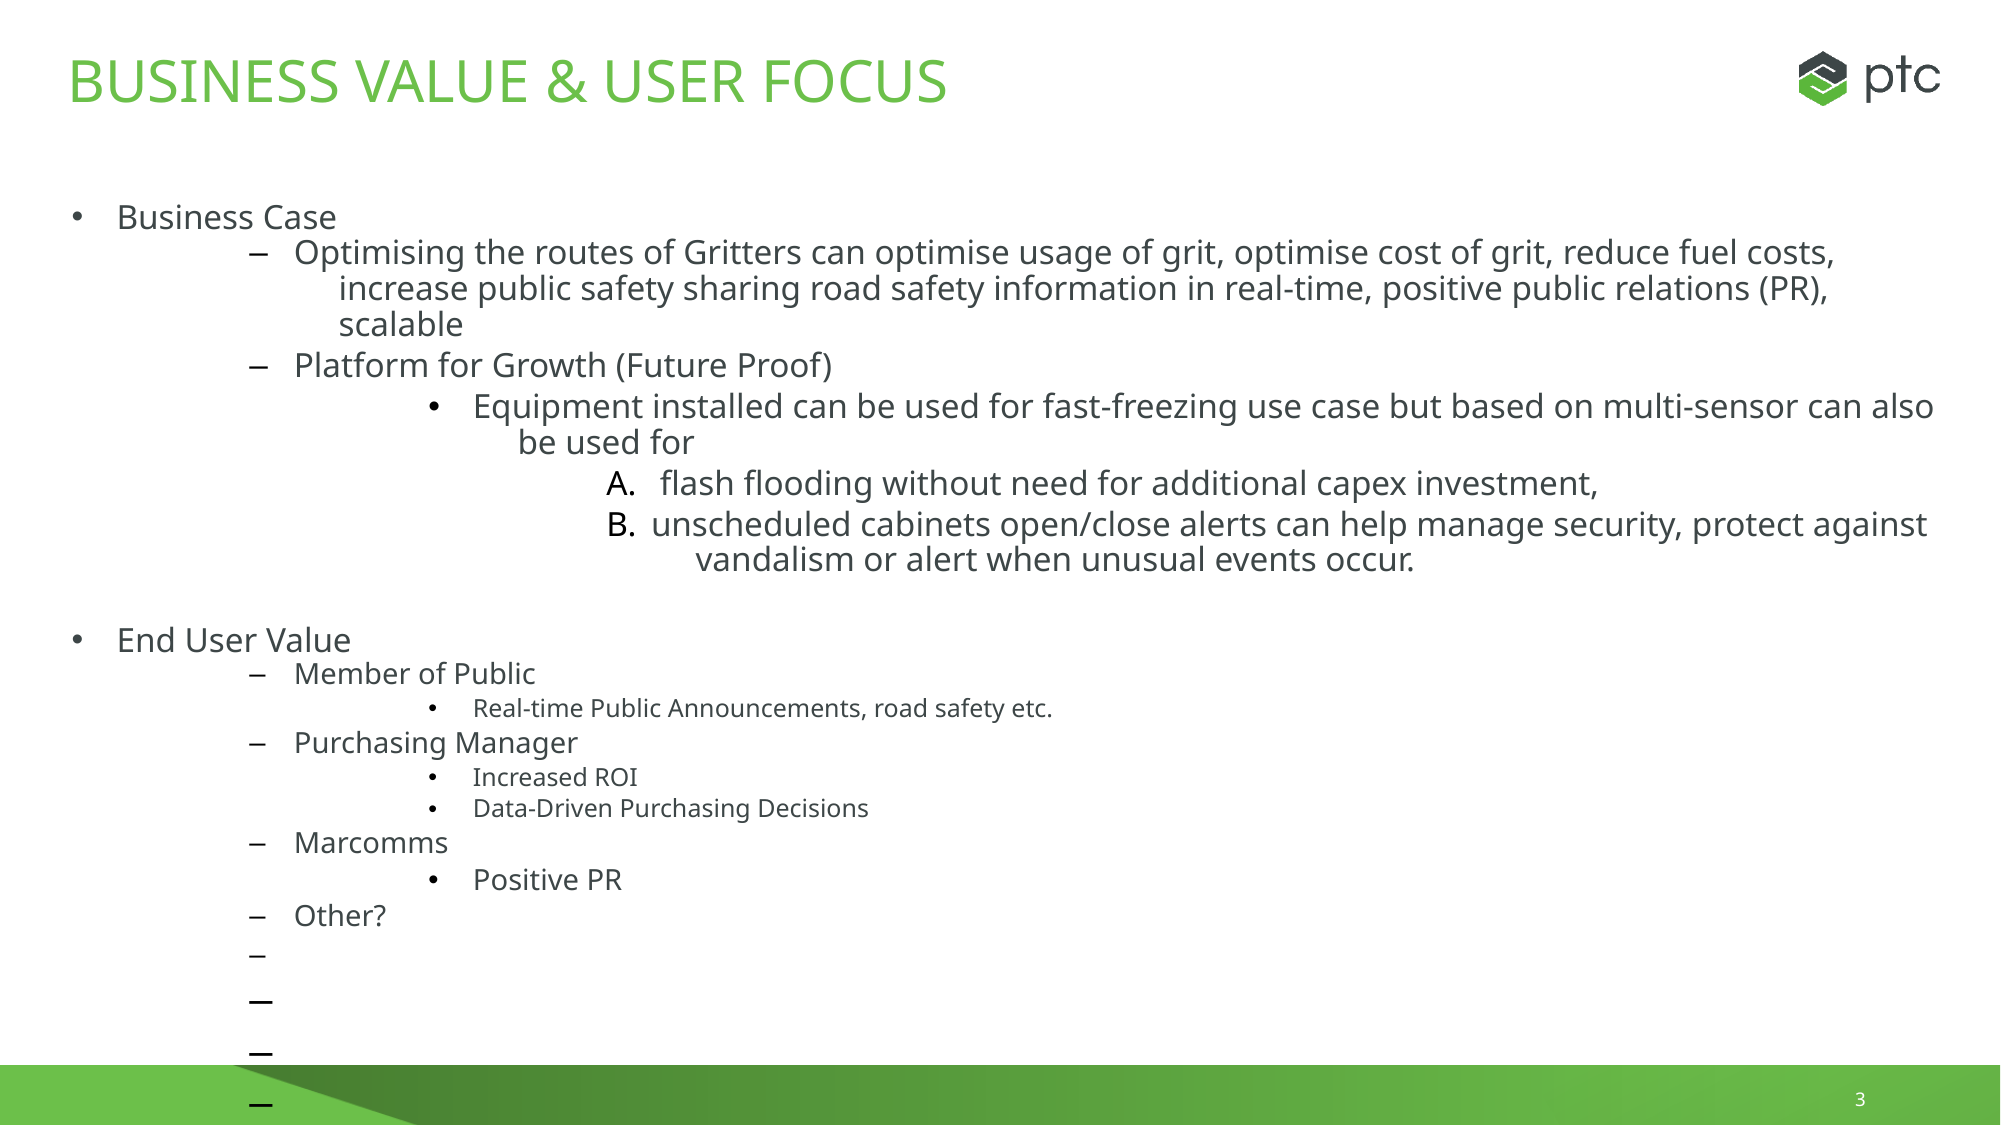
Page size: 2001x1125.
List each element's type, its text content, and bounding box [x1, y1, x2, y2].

title Business Value & User Focus [67, 56, 1751, 114]
list Business Case Optimising the routes of Gritters can optimise usage of grit, optimise cost of grit, reduce fuel costs, increase public safety sharing road safety information in real-time, positive public relations (PR), scalable Platform for Growth (Future Proof) Equipment installed can be used for fast-freezing use case but based on multi-sensor can also be used for flash flooding without need for additional capex investment, unscheduled cabinets open/close alerts can help manage security, protect against vandalism or alert when unusual events occur. End User Value Member of Public Real-time Public Announcements, road safety etc. Purchasing Manager Increased ROI Data-Driven Purchasing Decisions Marcomms Positive PR Other? [71, 200, 1954, 1014]
